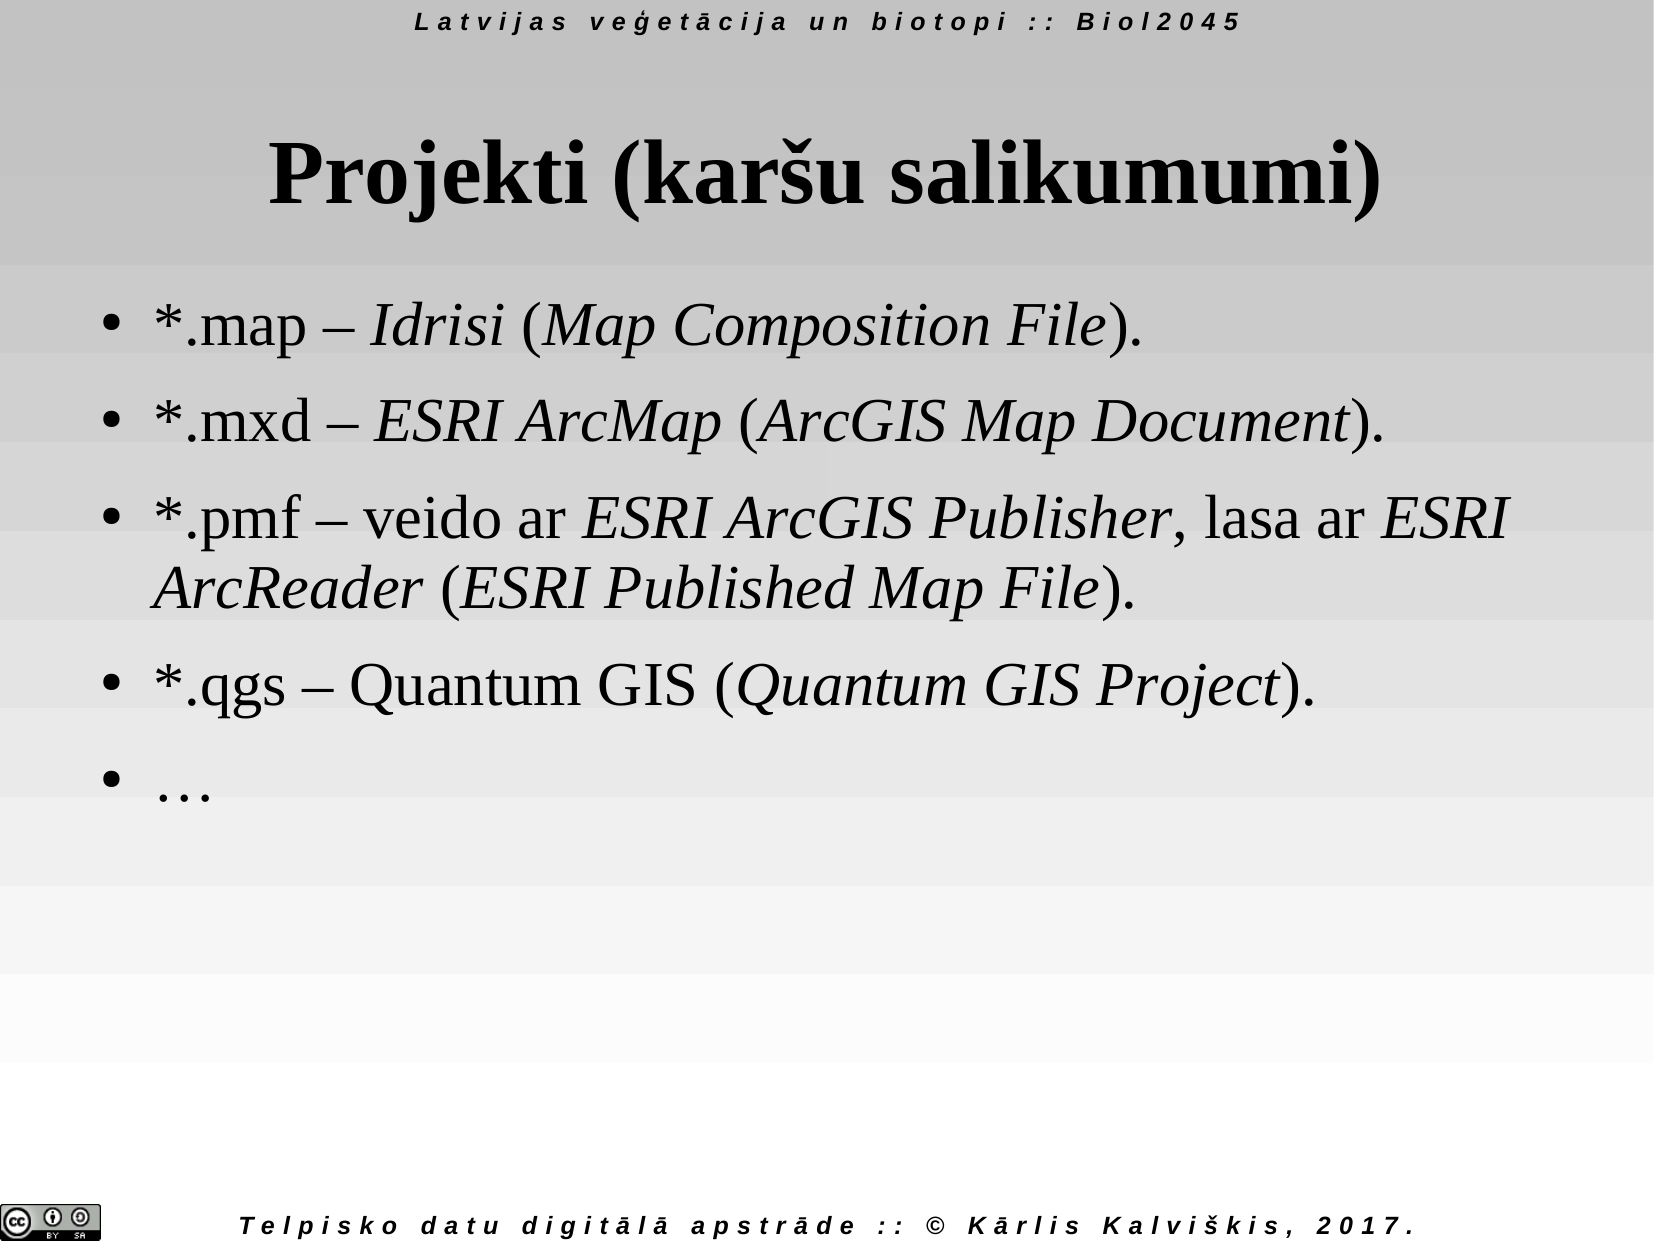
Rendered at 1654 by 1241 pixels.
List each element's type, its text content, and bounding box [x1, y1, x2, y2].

title Projekti (karšu salikumumi) [29, 49, 1625, 296]
picture [0, 0, 1654, 1241]
list *.map – Idrisi (Map Composition File). *.mxd – ESRI ArcMap (ArcGIS Map Document). *.pmf – veido ar ESRI ArcGIS Publisher, lasa ar ESRI ArcReader (ESRI Published Map File). *.qgs – Quantum GIS (Quantum GIS Project). … [82, 289, 1571, 1098]
